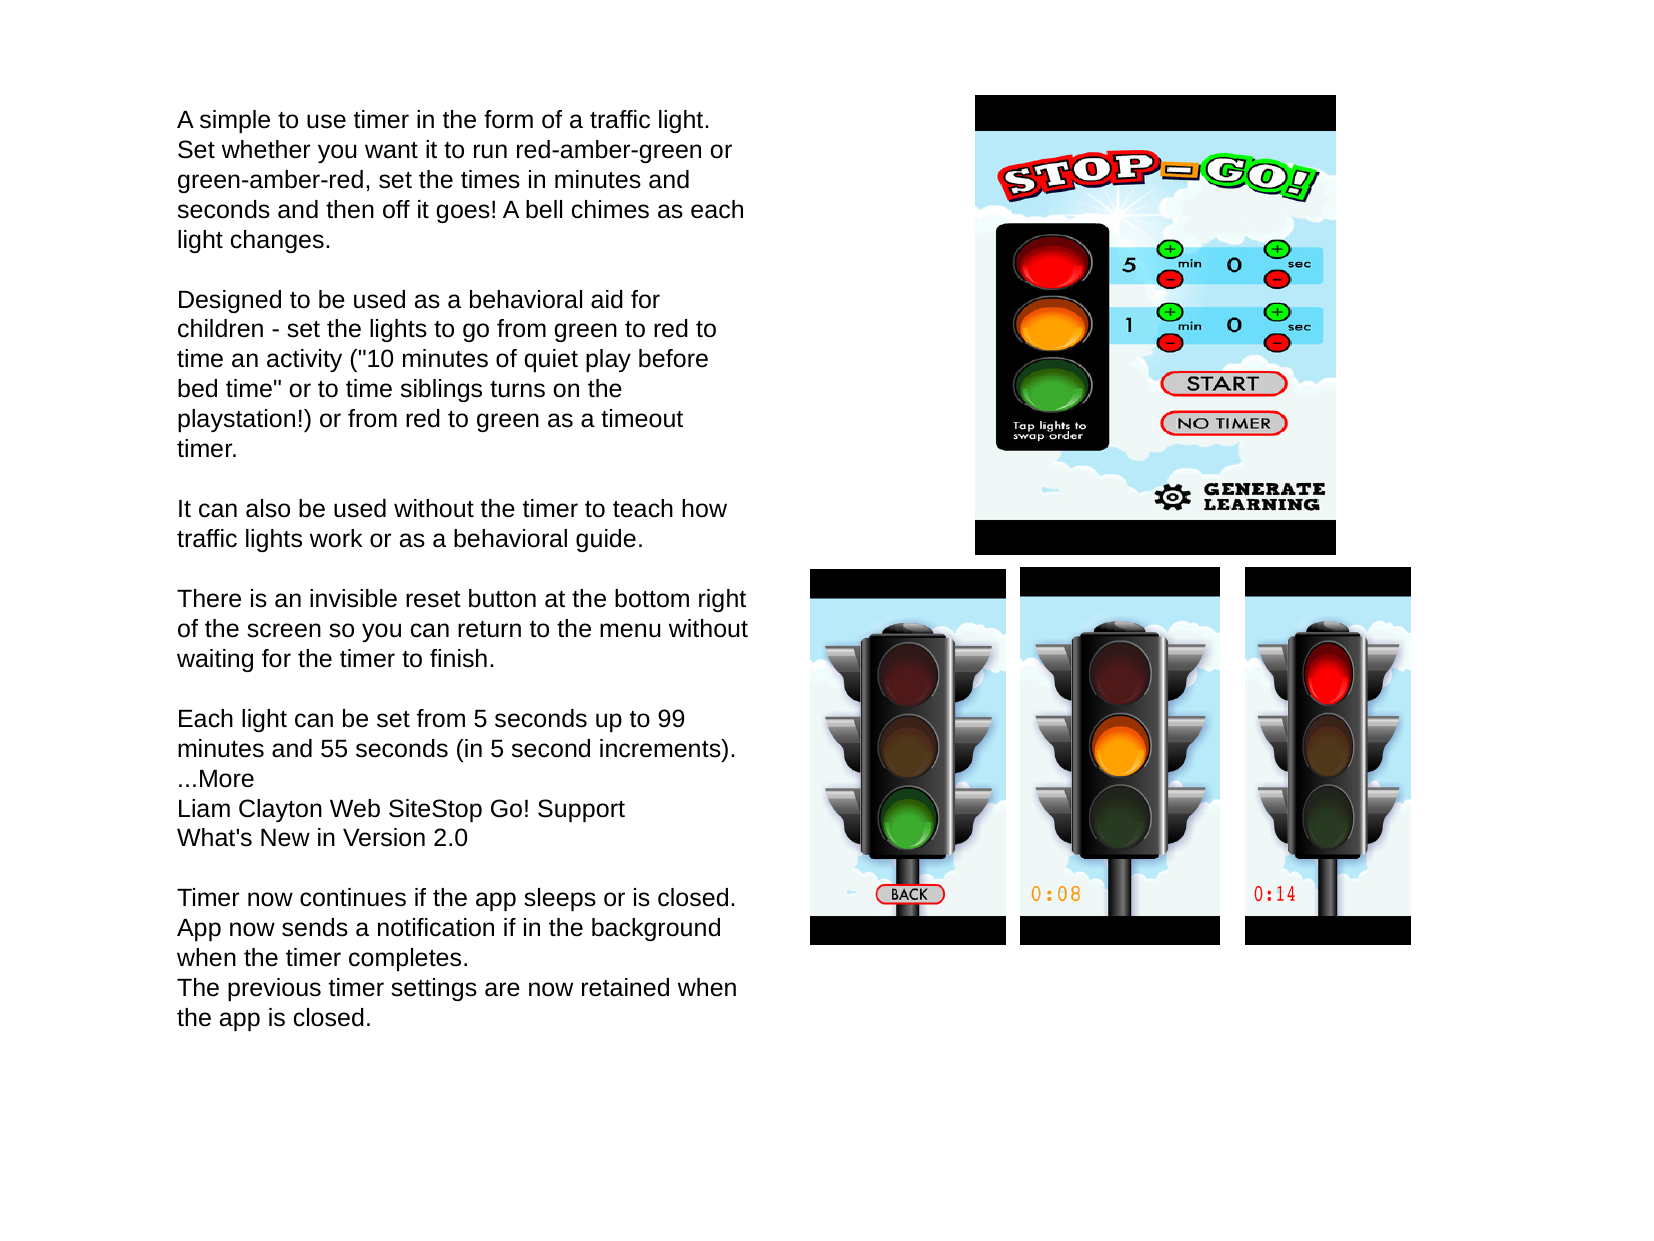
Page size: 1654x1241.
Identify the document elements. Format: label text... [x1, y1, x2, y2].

picture [810, 570, 1006, 946]
picture [975, 95, 1336, 556]
picture [1020, 567, 1220, 946]
picture [1245, 567, 1411, 946]
title A simple to use timer in the form of a traffic light. Set whether you want it to run red-amber-green or green-amber-red, set the times in minutes and seconds and then off it goes! A bell chimes as each light changes. Designed to be used as a behavioral aid for children - set the lights to go from green to red to time an activity ("10 minutes of quiet play before bed time" or to time siblings turns on the playstation!) or from red to green as a timeout timer. It can also be used without the timer to teach how traffic lights work or as a behavioral guide. There is an invisible reset button at the bottom right of the screen so you can return to the menu without waiting for the timer to finish. Each light can be set from 5 seconds up to 99 minutes and 55 seconds (in 5 second increments). ...More Liam Clayton Web SiteStop Go! Support What's New in Version 2.0 Timer now continues if the app sleeps or is closed. App now sends a notification if in the background when the timer completes. The previous timer settings are now retained when the app is closed. [176, 22, 751, 1113]
